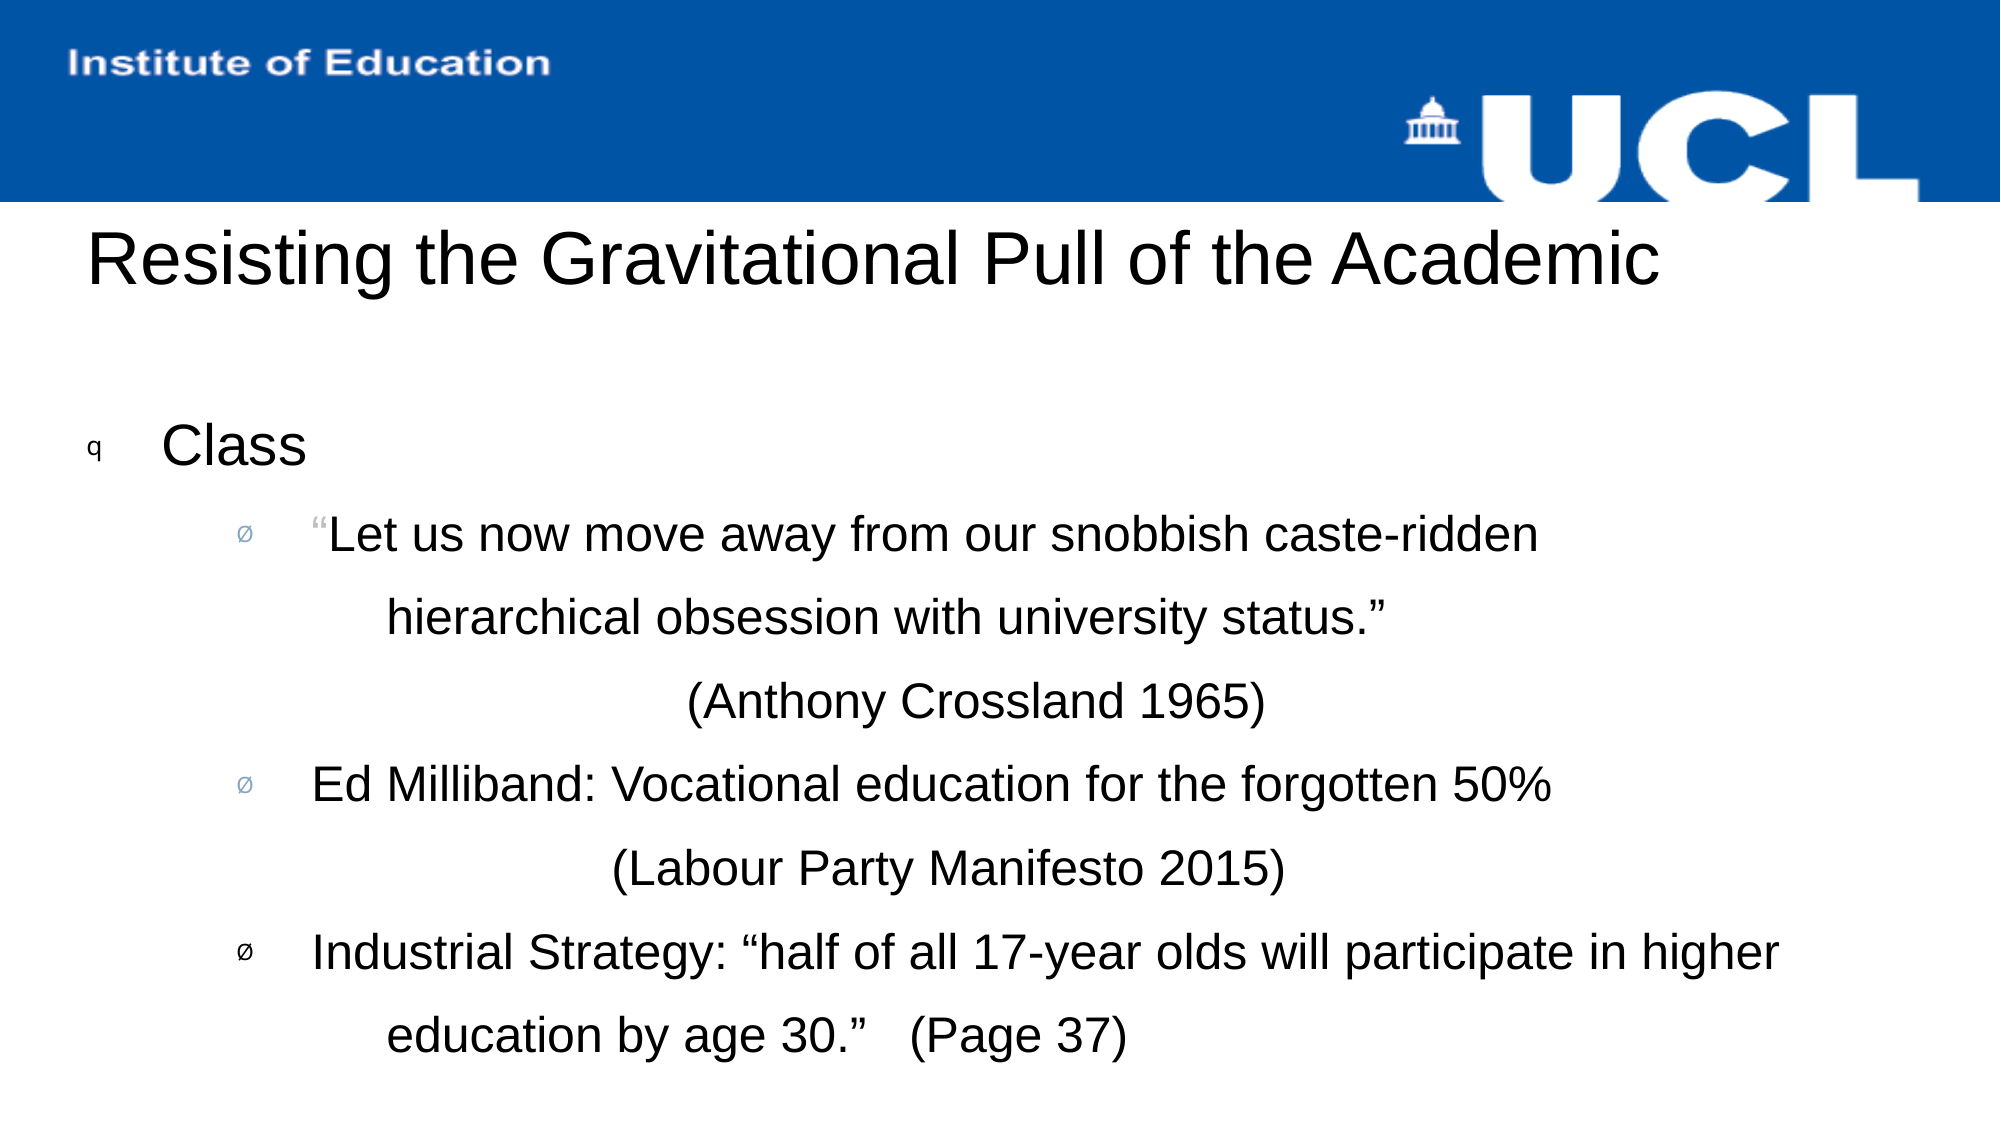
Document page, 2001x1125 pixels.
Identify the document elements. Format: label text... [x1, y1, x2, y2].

text_box Resisting the Gravitational Pull of the Academic [71, 208, 1684, 308]
text_box Class “Let us now move away from our snobbish caste-ridden hierarchical obsession with university status.” (Anthony Crossland 1965) Ed Milliband: Vocational education for the forgotten 50% (Labour Party Manifesto 2015) Industrial Strategy: “half of all 17-year olds will participate in higher education by age 30.” (Page 37) [71, 372, 1801, 1071]
